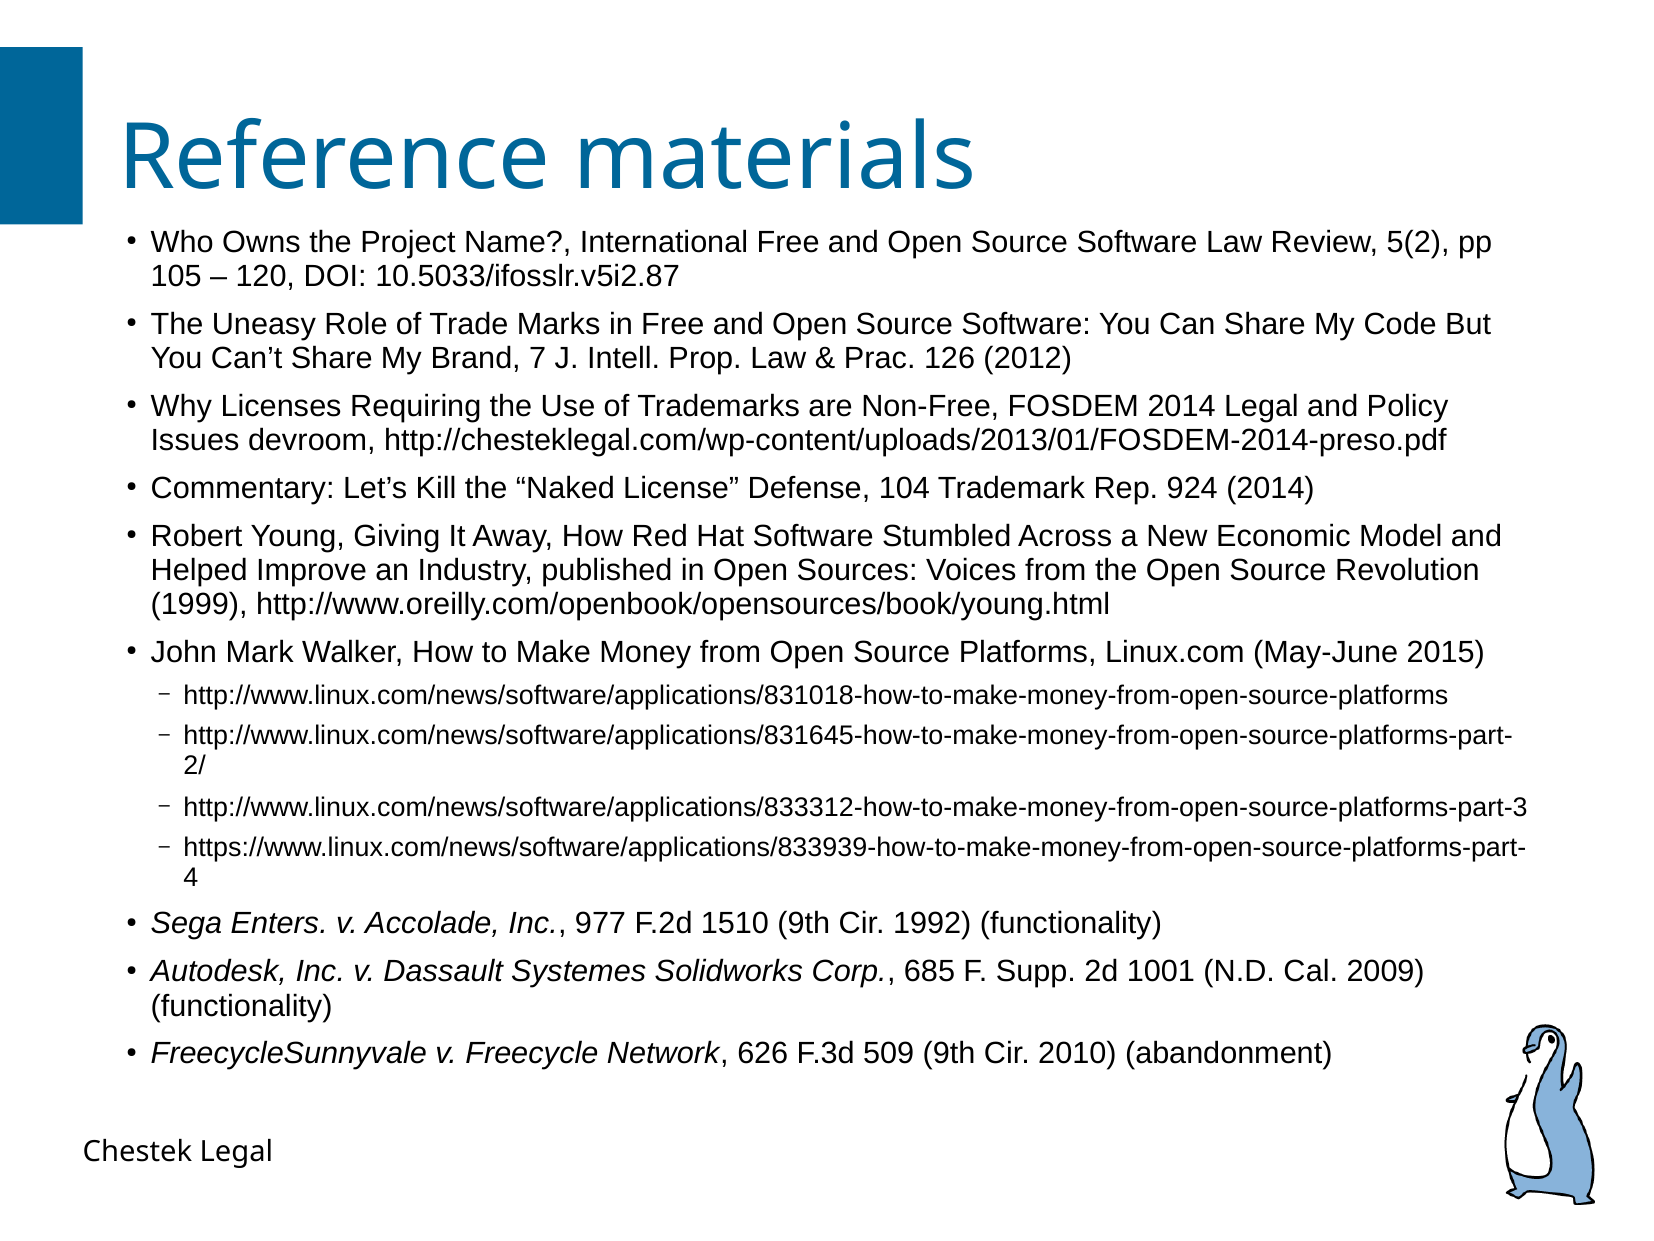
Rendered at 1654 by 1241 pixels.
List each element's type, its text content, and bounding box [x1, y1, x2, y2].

picture [1497, 1024, 1595, 1205]
list Who Owns the Project Name?, International Free and Open Source Software Law Review, 5(2), pp 105 – 120, DOI: 10.5033/ifosslr.v5i2.87 The Uneasy Role of Trade Marks in Free and Open Source Software: You Can Share My Code But You Can’t Share My Brand, 7 J. Intell. Prop. Law & Prac. 126 (2012) Why Licenses Requiring the Use of Trademarks are Non-Free, FOSDEM 2014 Legal and Policy Issues devroom, http://chesteklegal.com/wp-content/uploads/2013/01/FOSDEM-2014-preso.pdf Commentary: Let’s Kill the “Naked License” Defense, 104 Trademark Rep. 924 (2014) Robert Young, Giving It Away, How Red Hat Software Stumbled Across a New Economic Model and Helped Improve an Industry, published in Open Sources: Voices from the Open Source Revolution (1999), http://www.oreilly.com/openbook/opensources/book/young.html John Mark Walker, How to Make Money from Open Source Platforms, Linux.com (May-June 2015) http://www.linux.com/news/software/applications/831018-how-to-make-money-from-open-source-platforms http://www.linux.com/news/software/applications/831645-how-to-make-money-from-open-source-platforms-part-2/ http://www.linux.com/news/software/applications/833312-how-to-make-money-from-open-source-platforms-part-3 https://www.linux.com/news/software/applications/833939-how-to-make-money-from-open-source-platforms-part-4 Sega Enters. v. Accolade, Inc., 977 F.2d 1510 (9th Cir. 1992) (functionality) Autodesk, Inc. v. Dassault Systemes Solidworks Corp., 685 F. Supp. 2d 1001 (N.D. Cal. 2009) (functionality) FreecycleSunnyvale v. Freecycle Network, 626 F.3d 509 (9th Cir. 2010) (abandonment) [118, 224, 1536, 1074]
title Reference materials [118, 99, 1571, 207]
